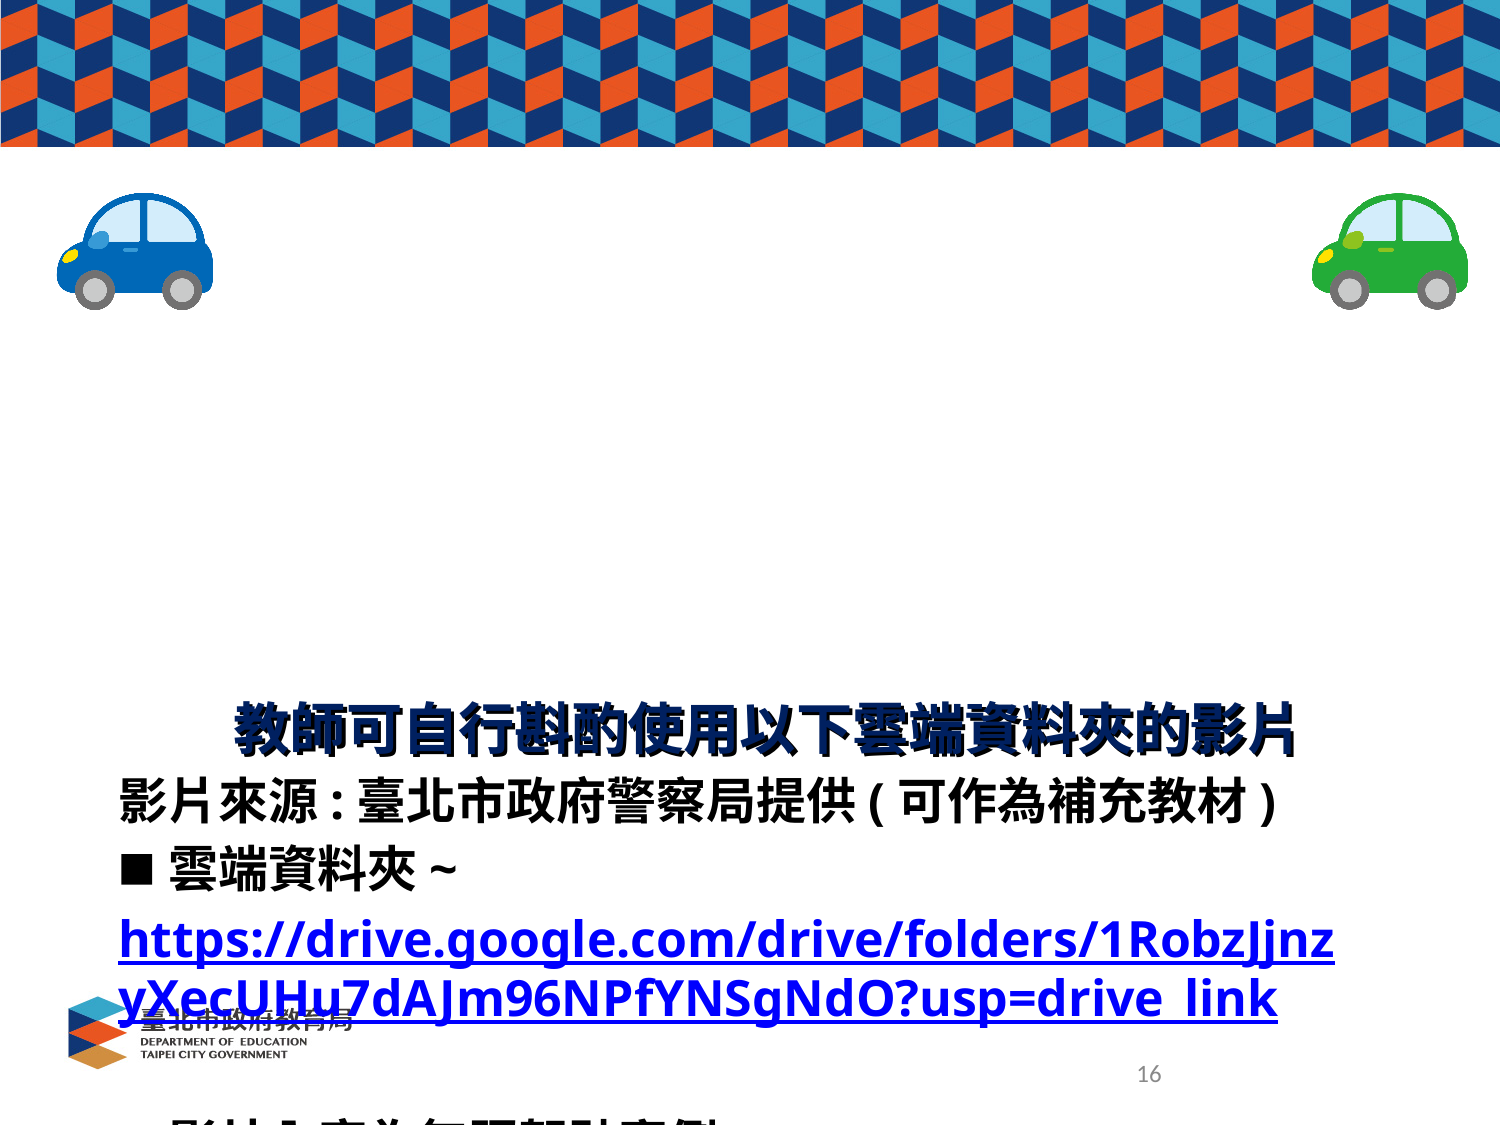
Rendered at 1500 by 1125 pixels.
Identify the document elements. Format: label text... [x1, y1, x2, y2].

text_box 16 [1121, 1042, 1459, 1103]
text_box 教師可自行斟酌使用以下雲端資料夾的影片 影片來源:臺北市政府警察局提供(可作為補充教材) 雲端資料夾~ https://drive.google.com/drive/folders/1RobzJjnzyXecUHu7dAJm96NPfYNSgNdO?usp=drive_link 影片內容為無照駕駛案例~ 1.未注意車前狀況 2.起駛未注意直行車 3.超速行駛 4.駕駛失控 5.闖紅燈 [103, 676, 1397, 894]
picture [1286, 159, 1493, 343]
picture [31, 159, 238, 343]
